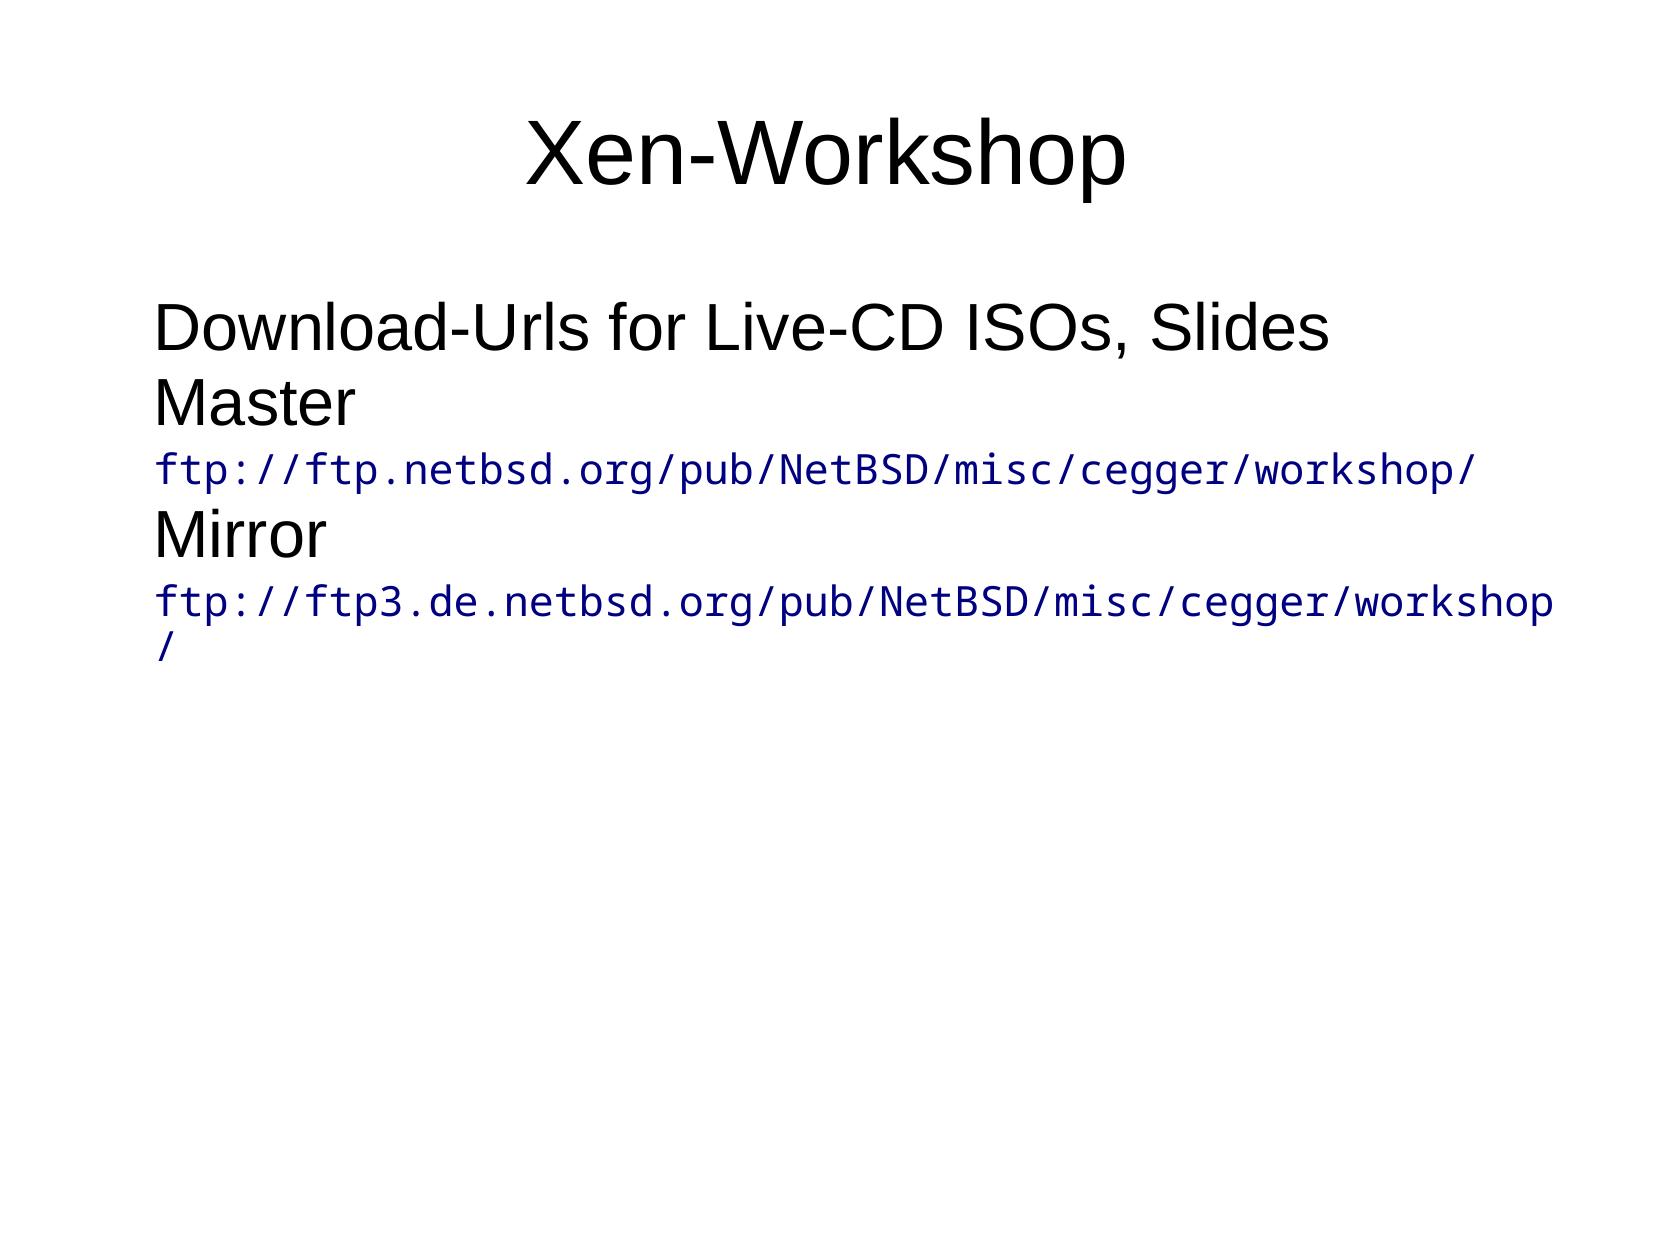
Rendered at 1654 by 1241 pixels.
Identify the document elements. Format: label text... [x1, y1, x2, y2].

title Xen-Workshop [82, 56, 1571, 250]
list Download-Urls for Live-CD ISOs, Slides Master ftp://ftp.netbsd.org/pub/NetBSD/misc/cegger/workshop/ Mirror ftp://ftp3.de.netbsd.org/pub/NetBSD/misc/cegger/workshop/ [82, 290, 1571, 1094]
